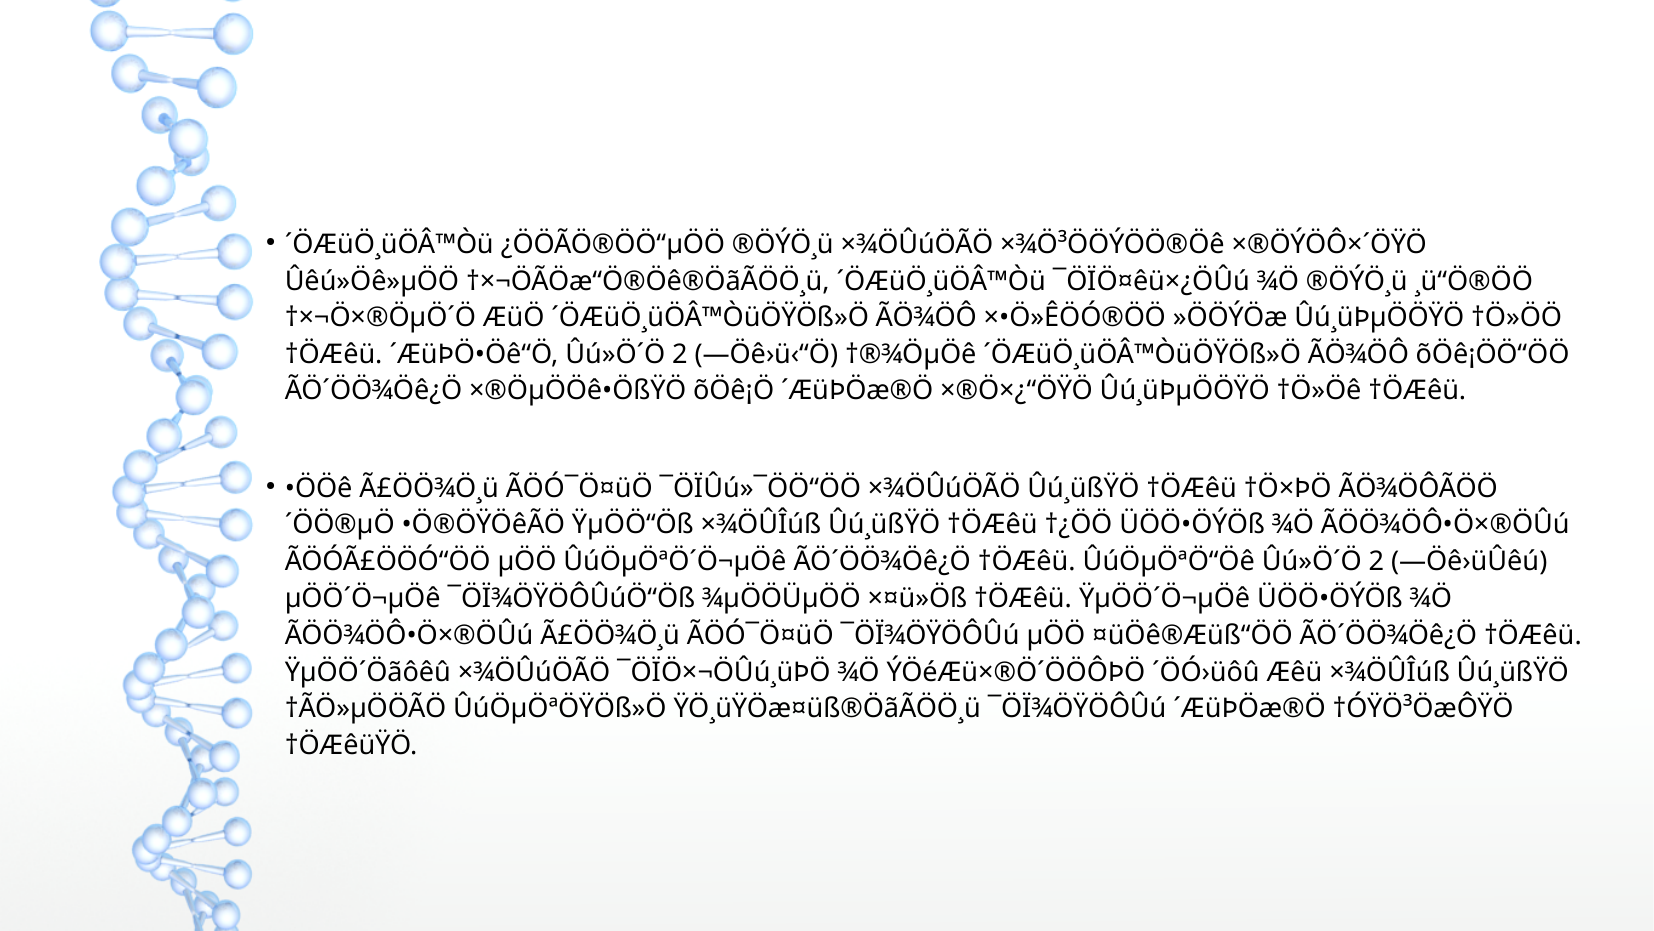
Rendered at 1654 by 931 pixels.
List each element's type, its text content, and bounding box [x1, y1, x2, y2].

list ´ÖÆüÖ¸üÖÂ™Òü ¿ÖÖÃÖ®ÖÖ“µÖÖ ®ÖÝÖ¸ü ×¾ÖÛúÖÃÖ ×¾Ö³ÖÖÝÖÖ®Öê ×®ÖÝÖÔ×´ÖŸÖ Ûêú»Öê»µÖÖ †×¬ÖÃÖæ“Ö®Öê®ÖãÃÖÖ¸ü, ´ÖÆüÖ¸üÖÂ™Òü ¯ÖÏÖ¤êü×¿ÖÛú ¾Ö ®ÖÝÖ¸ü ¸ü“Ö®ÖÖ †×¬Ö×®ÖµÖ´Ö ÆüÖ ´ÖÆüÖ¸üÖÂ™ÒüÖŸÖß»Ö ÃÖ¾ÖÔ ×•Ö»ÊÖÓ®ÖÖ »ÖÖÝÖæ Ûú¸üÞµÖÖŸÖ †Ö»ÖÖ †ÖÆêü. ´ÆüÞÖ•Öê“Ö, Ûú»Ö´Ö 2 (—Öê›ü‹“Ö) †®¾ÖµÖê ´ÖÆüÖ¸üÖÂ™ÒüÖŸÖß»Ö ÃÖ¾ÖÔ õÖê¡ÖÖ“ÖÖ ÃÖ´ÖÖ¾Öê¿Ö ×®ÖµÖÖê•ÖßŸÖ õÖê¡Ö ´ÆüÞÖæ®Ö ×®Ö×¿“ÖŸÖ Ûú¸üÞµÖÖŸÖ †Ö»Öê †ÖÆêü. •ÖÖê Ã£ÖÖ¾Ö¸ü ÃÖÓ¯Ö¤üÖ ¯ÖÏÛú»¯ÖÖ“ÖÖ ×¾ÖÛúÖÃÖ Ûú¸üßŸÖ †ÖÆêü †Ö×ÞÖ ÃÖ¾ÖÔÃÖÖ´ÖÖ®µÖ •Ö®ÖŸÖêÃÖ ŸµÖÖ“Öß ×¾ÖÛÎúß Ûú¸üßŸÖ †ÖÆêü †¿ÖÖ ÜÖÖ•ÖÝÖß ¾Ö ÃÖÖ¾ÖÔ•Ö×®ÖÛú ÃÖÓÃ£ÖÖÓ“ÖÖ µÖÖ ÛúÖµÖªÖ´Ö¬µÖê ÃÖ´ÖÖ¾Öê¿Ö †ÖÆêü. ÛúÖµÖªÖ“Öê Ûú»Ö´Ö 2 (—Öê›üÛêú) µÖÖ´Ö¬µÖê ¯ÖÏ¾ÖŸÖÔÛúÖ“Öß ¾µÖÖÜµÖÖ ×¤ü»Öß †ÖÆêü. ŸµÖÖ´Ö¬µÖê ÜÖÖ•ÖÝÖß ¾Ö ÃÖÖ¾ÖÔ•Ö×®ÖÛú Ã£ÖÖ¾Ö¸ü ÃÖÓ¯Ö¤üÖ ¯ÖÏ¾ÖŸÖÔÛú µÖÖ ¤üÖê®Æüß“ÖÖ ÃÖ´ÖÖ¾Öê¿Ö †ÖÆêü. ŸµÖÖ´Öãôêû ×¾ÖÛúÖÃÖ ¯ÖÏÖ×¬ÖÛú¸üÞÖ ¾Ö ÝÖéÆü×®Ö´ÖÖÔÞÖ ´ÖÓ›üôû Æêü ×¾ÖÛÎúß Ûú¸üßŸÖ †ÃÖ»µÖÖÃÖ ÛúÖµÖªÖŸÖß»Ö ŸÖ¸üŸÖæ¤üß®ÖãÃÖÖ¸ü ¯ÖÏ¾ÖŸÖÔÛú ´ÆüÞÖæ®Ö †ÓŸÖ³ÖæÔŸÖ †ÖÆêüŸÖ. [265, 224, 1595, 764]
picture [0, 0, 1654, 931]
